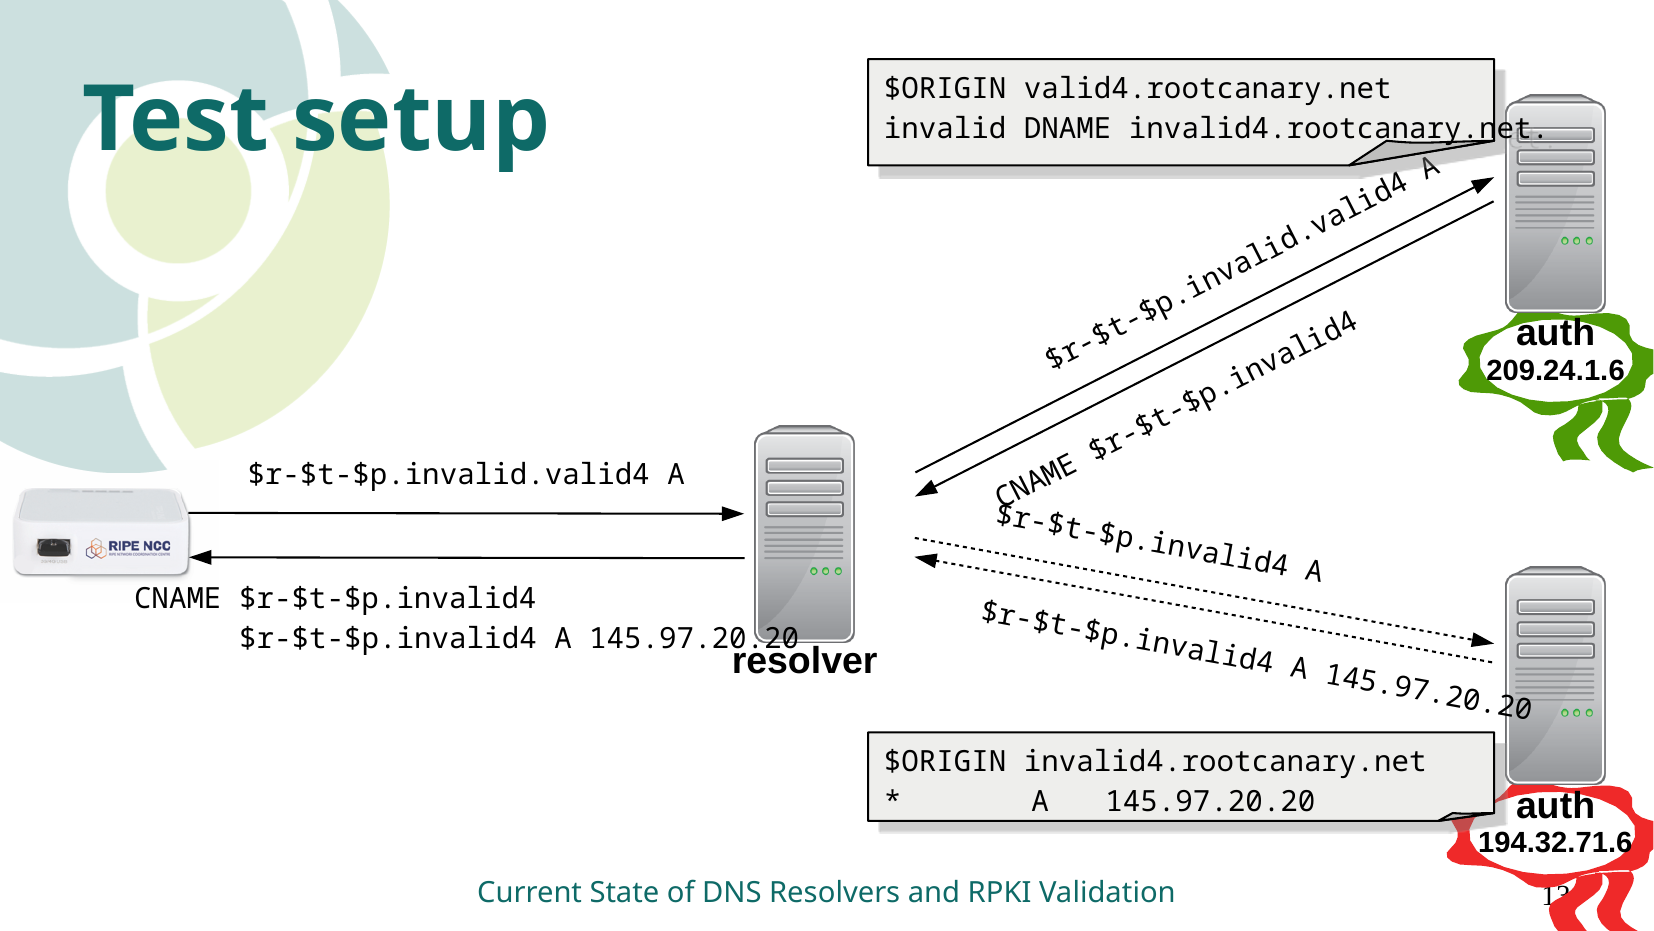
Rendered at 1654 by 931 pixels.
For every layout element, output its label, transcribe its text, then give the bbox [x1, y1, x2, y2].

picture [788, 633, 794, 643]
picture [1505, 566, 1606, 785]
picture [785, 629, 792, 642]
text_box $ORIGIN invalid4.rootcanary.net * A 145.97.20.20 [868, 732, 1495, 821]
picture [196, 591, 200, 603]
picture [754, 425, 855, 643]
picture [0, 460, 219, 603]
title Test setup [82, 37, 1571, 193]
picture [175, 591, 180, 599]
text_box [1446, 785, 1654, 931]
picture [1505, 94, 1606, 313]
text_box [1458, 313, 1654, 473]
picture [1505, 697, 1511, 707]
text_box $ORIGIN valid4.rootcanary.net invalid DNAME invalid4.rootcanary.net. [868, 59, 1495, 166]
picture [155, 590, 161, 603]
